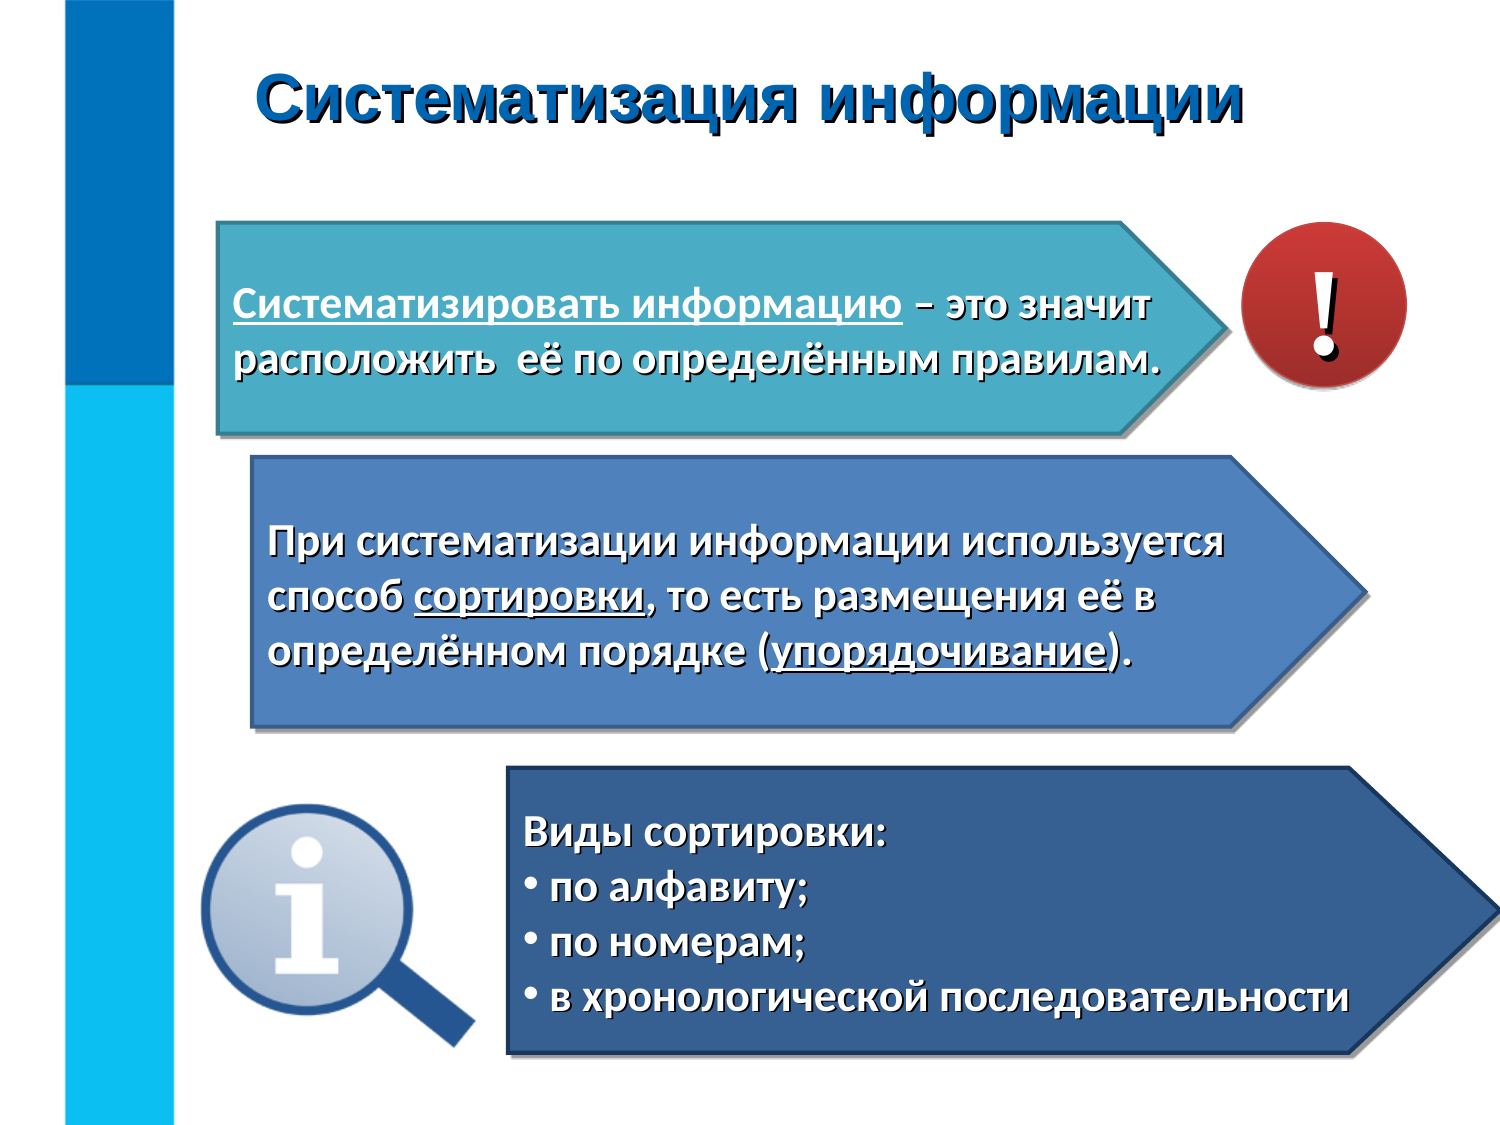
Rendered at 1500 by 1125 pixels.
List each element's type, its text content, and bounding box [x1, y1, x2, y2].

title Систематизация информации [75, 0, 1426, 188]
text_box При систематизации информации используется способ сортировки, то есть размещения её в определённом порядке (упорядочивание). [251, 457, 1366, 727]
text_box Виды сортировки: по алфавиту; по номерам; в хронологической последовательности [507, 767, 1500, 1053]
text_box ! [1242, 222, 1407, 387]
text_box Систематизировать информацию – это значит расположить её по определённым правилам. [217, 222, 1226, 434]
picture [0, 0, 1500, 1125]
